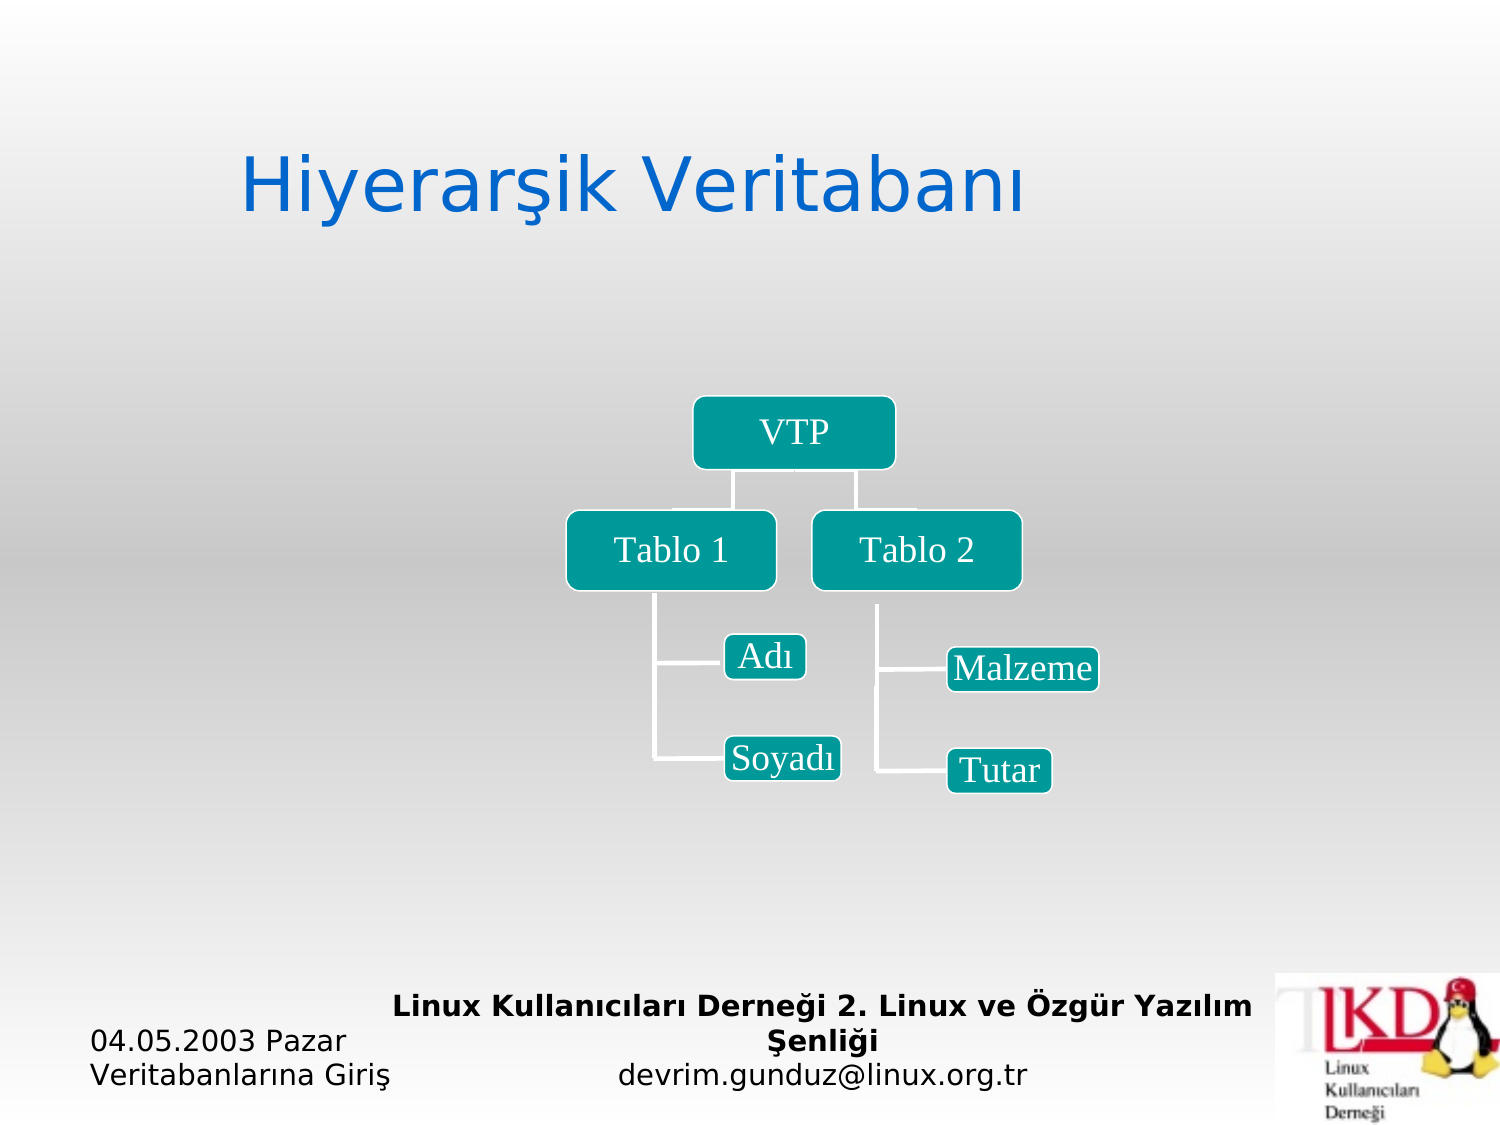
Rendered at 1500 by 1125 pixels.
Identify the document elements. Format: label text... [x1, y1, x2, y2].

text_box Tablo 1 [598, 516, 745, 585]
picture [1275, 973, 1500, 1125]
text_box [566, 510, 777, 591]
text_box VTP [743, 398, 845, 467]
text_box Adı [722, 622, 809, 691]
list [224, 299, 1425, 975]
title Hiyerarşik Veritabanı [224, 49, 1425, 237]
text_box Tutar [943, 736, 1056, 805]
text_box Soyadı [715, 724, 850, 793]
text_box [692, 395, 896, 470]
text_box [811, 510, 1023, 591]
text_box Malzeme [938, 635, 1108, 703]
text_box Tablo 2 [844, 516, 991, 585]
